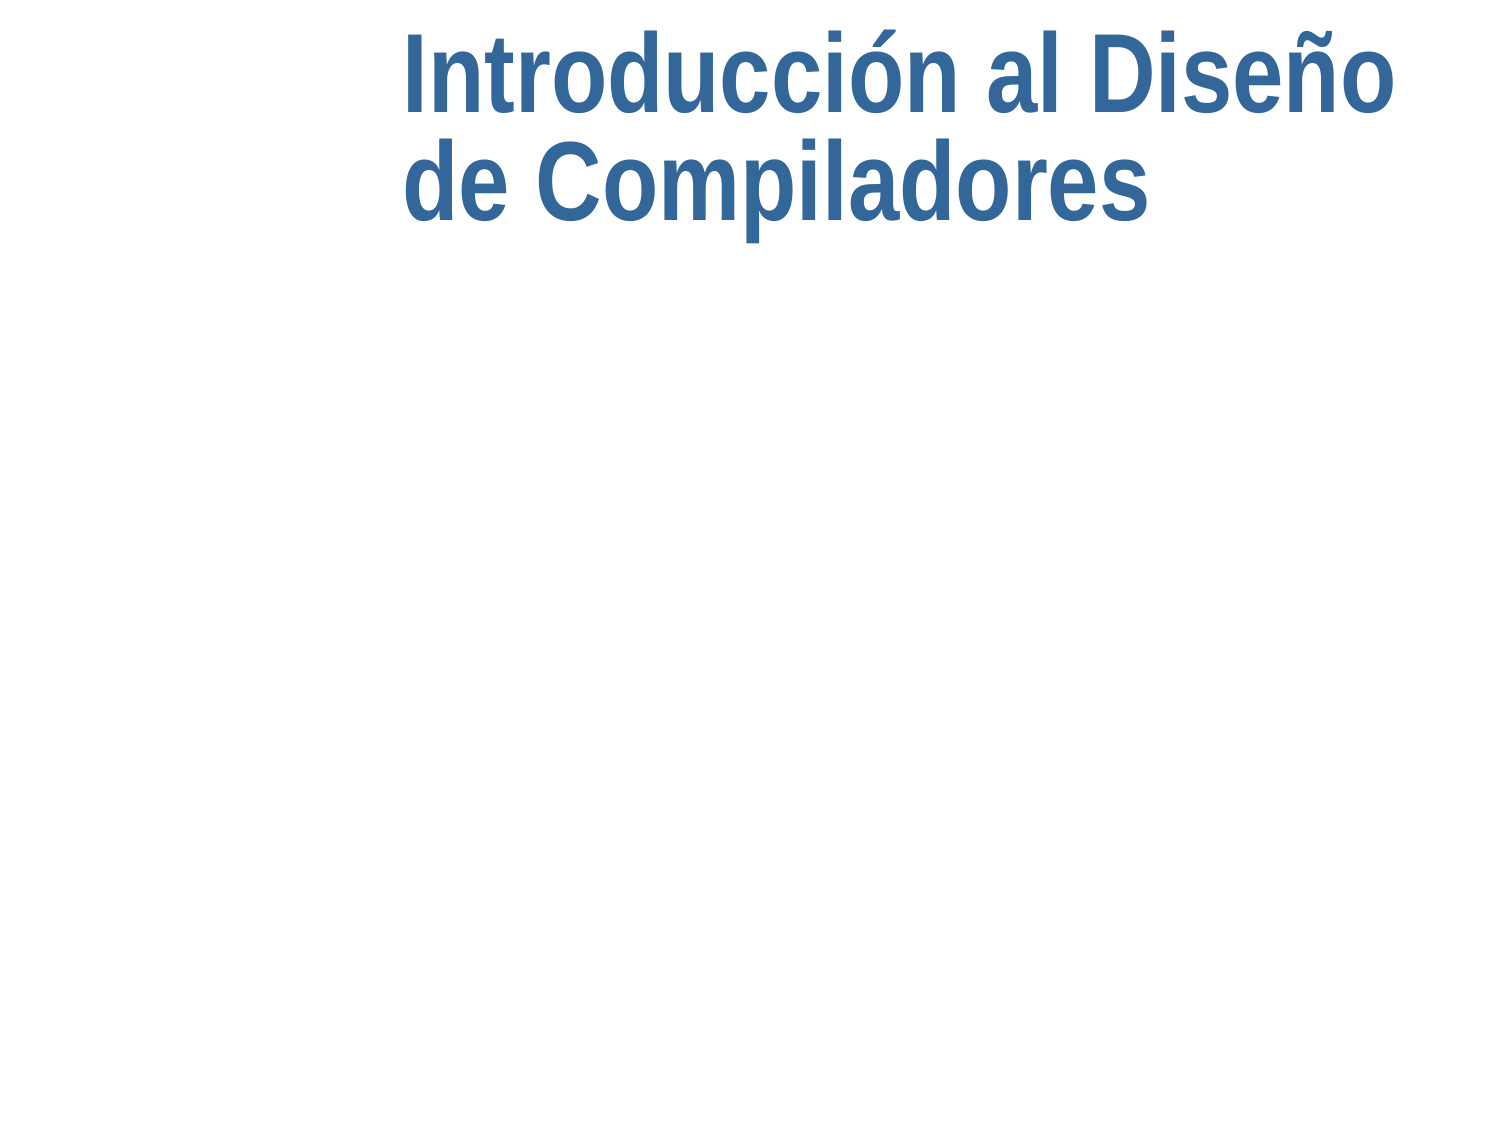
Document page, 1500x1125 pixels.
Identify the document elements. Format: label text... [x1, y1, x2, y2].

title Introducción al Diseño de Compiladores [387, 0, 1500, 250]
